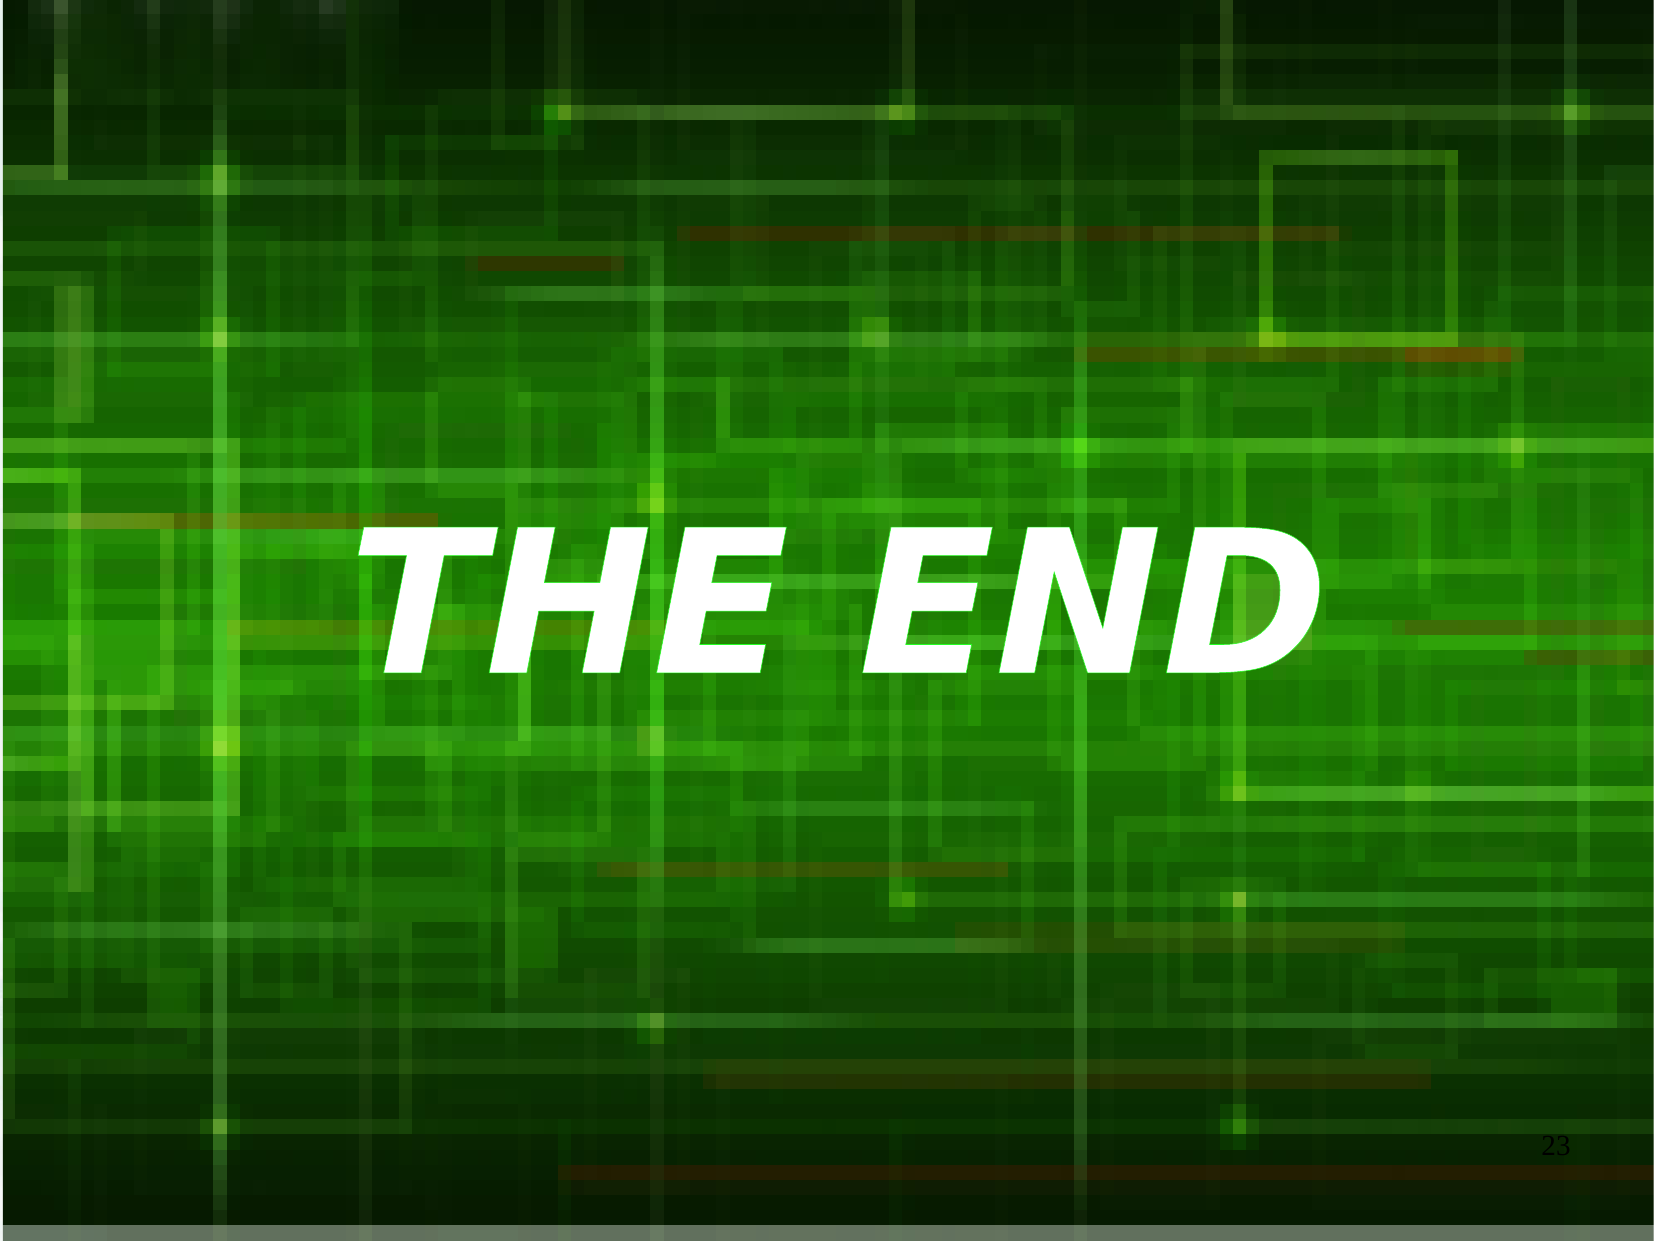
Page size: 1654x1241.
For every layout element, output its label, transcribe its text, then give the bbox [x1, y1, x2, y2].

title THE END [94, 487, 1583, 721]
picture [0, 0, 1654, 1241]
